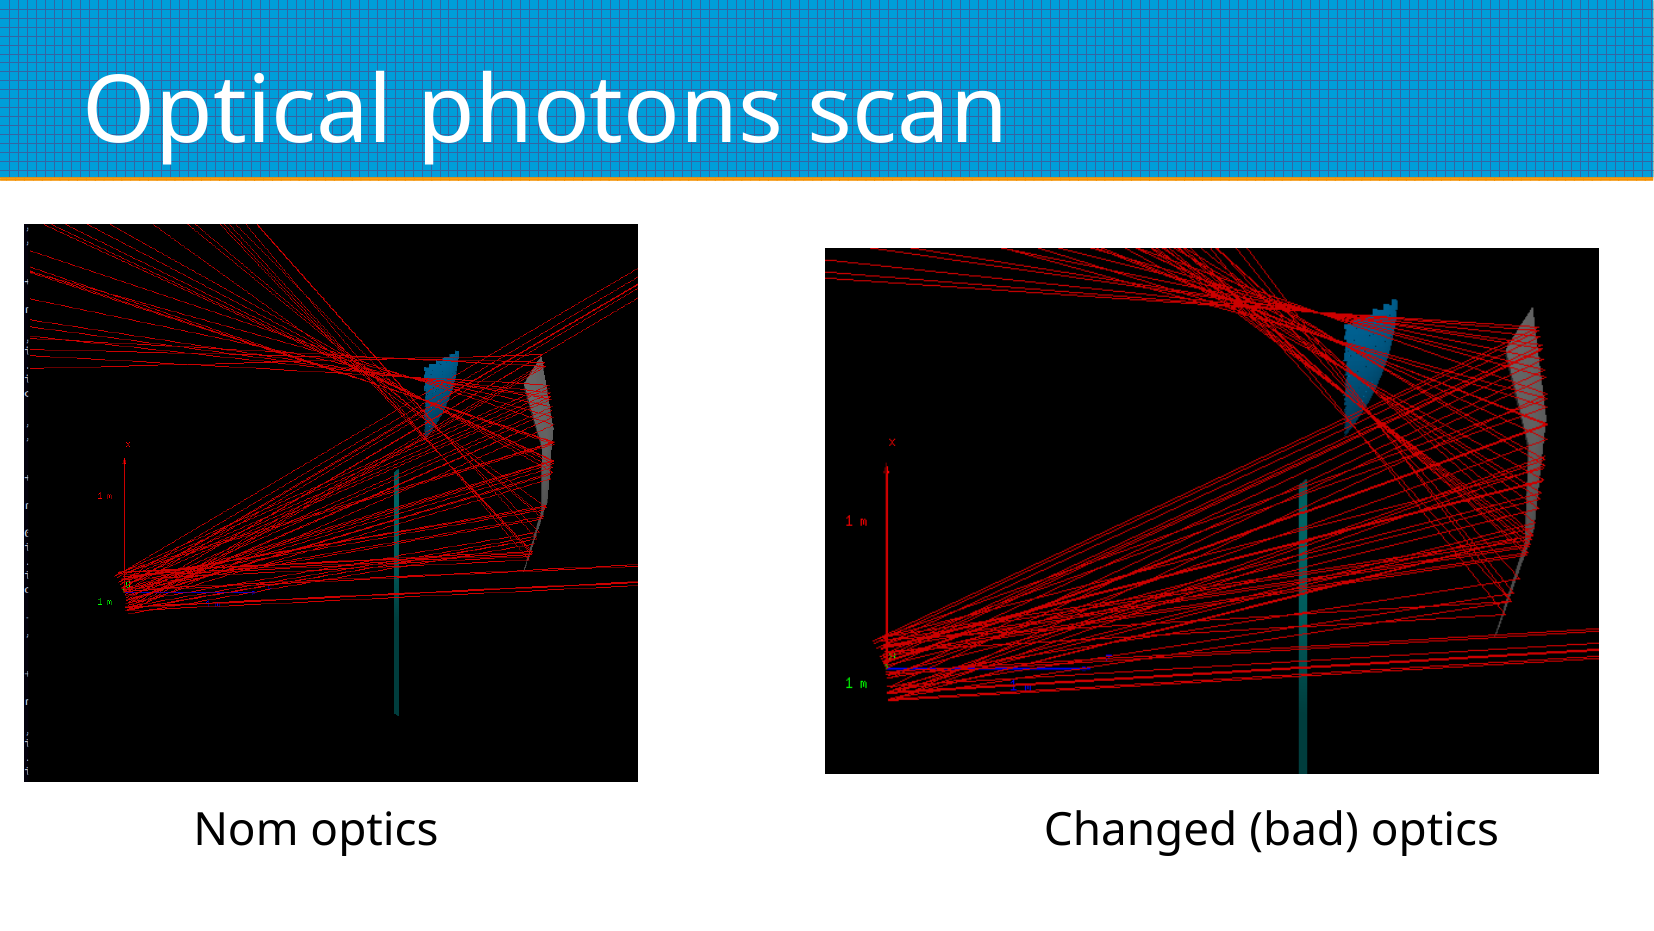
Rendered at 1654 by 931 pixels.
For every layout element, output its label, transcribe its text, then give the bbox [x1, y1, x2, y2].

picture [24, 224, 638, 782]
text_box Nom optics [187, 790, 445, 865]
picture [825, 248, 1599, 774]
title Optical photons scan [82, 14, 1571, 171]
text_box Changed (bad) optics [1037, 790, 1506, 865]
